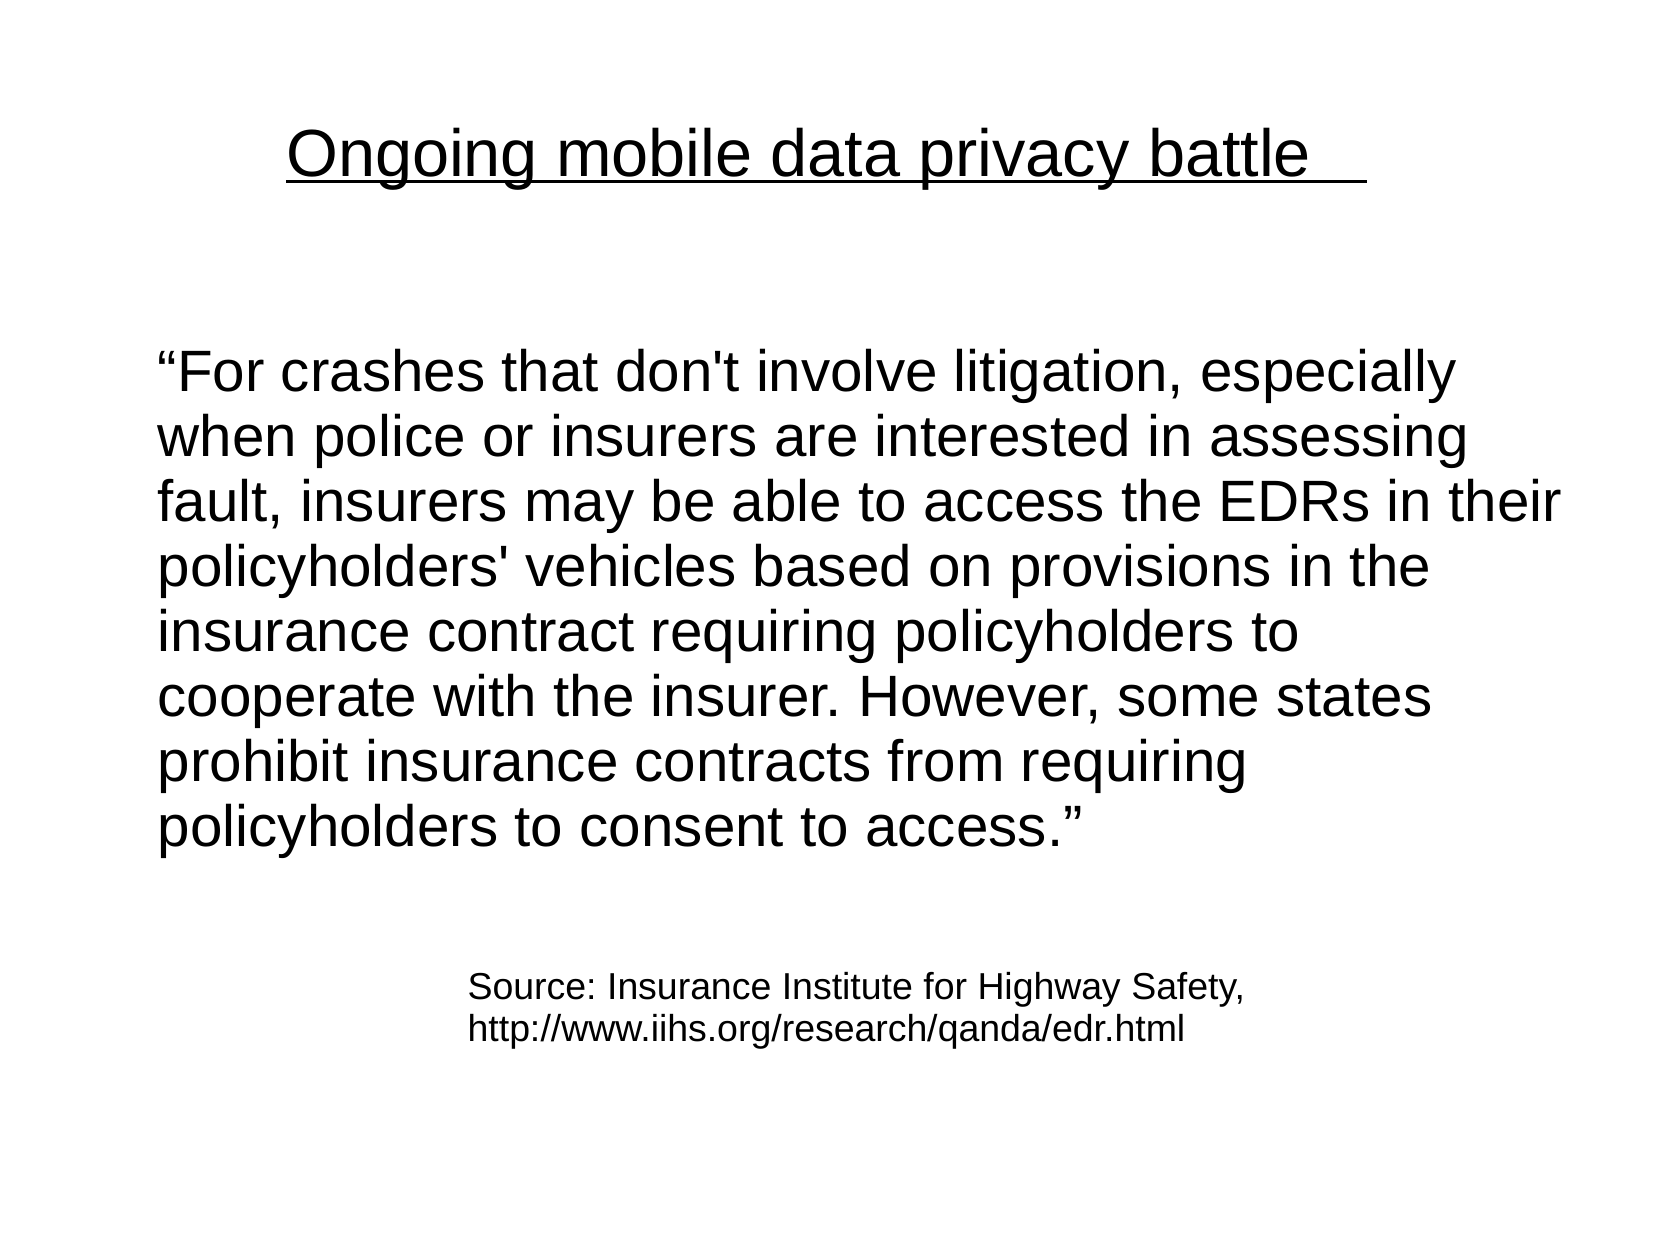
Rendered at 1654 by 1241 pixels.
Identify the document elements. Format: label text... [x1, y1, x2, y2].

list “For crashes that don't involve litigation, especially when police or insurers are interested in assessing fault, insurers may be able to access the EDRs in their policyholders' vehicles based on provisions in the insurance contract requiring policyholders to cooperate with the insurer. However, some states prohibit insurance contracts from requiring policyholders to consent to access.” [86, 338, 1576, 931]
title Ongoing mobile data privacy battle [82, 49, 1571, 257]
text_box Source: Insurance Institute for Highway Safety, http://www.iihs.org/research/qanda/edr.html [397, 965, 1246, 1051]
